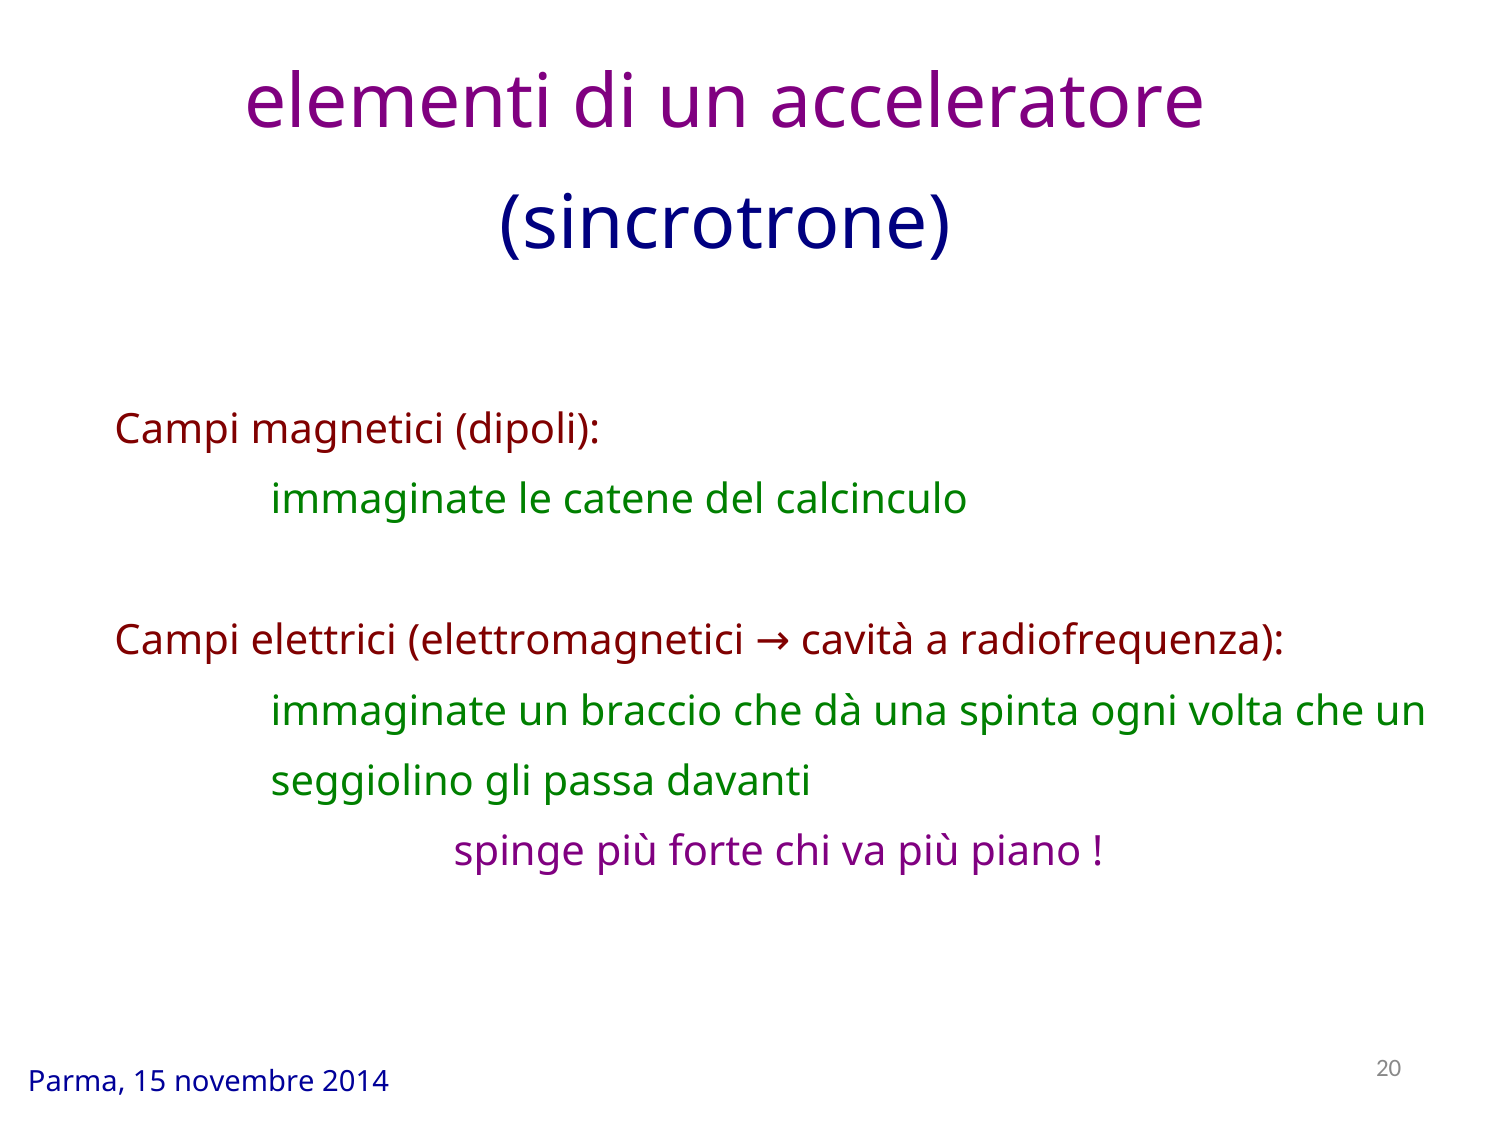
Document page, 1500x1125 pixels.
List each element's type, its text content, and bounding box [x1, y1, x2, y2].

text_box elementi di un acceleratore (sincrotrone) [68, 0, 1382, 289]
text_box <numero> [1074, 1042, 1417, 1095]
text_box Campi magnetici (dipoli): immaginate le catene del calcinculo Campi elettrici (elettromagnetici → cavità a radiofrequenza): immaginate un braccio che dà una spinta ogni volta che un seggiolino gli passa davanti spinge più forte chi va più piano ! [35, 323, 1454, 997]
